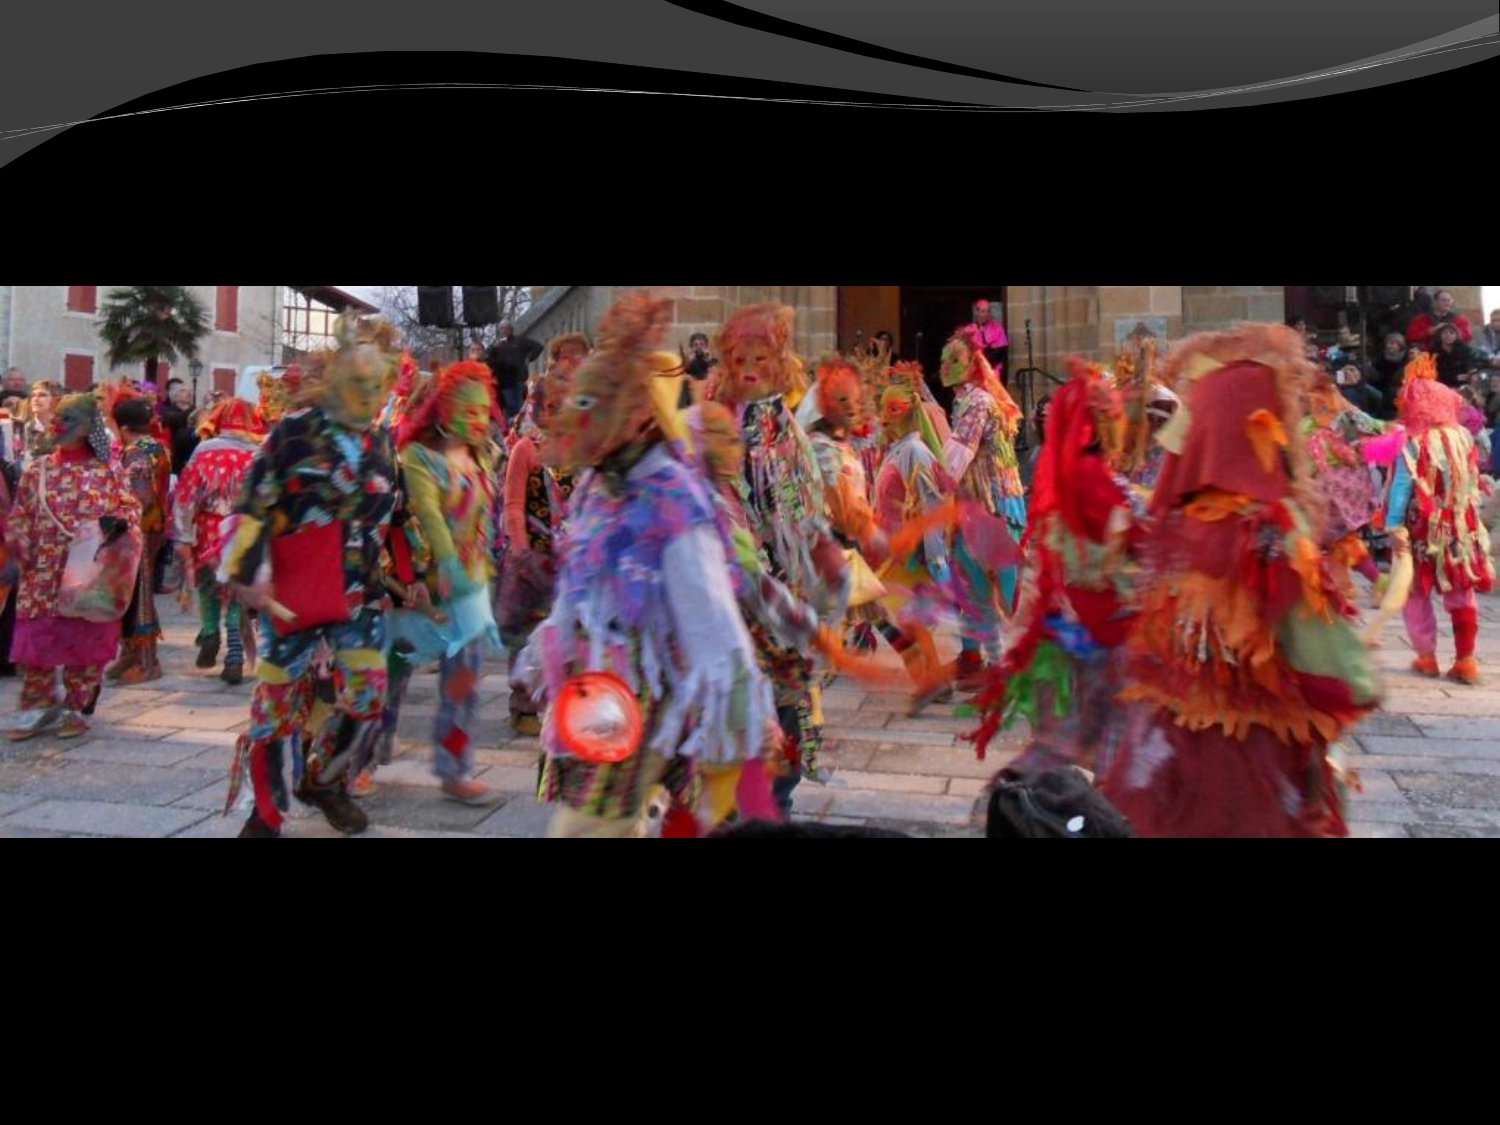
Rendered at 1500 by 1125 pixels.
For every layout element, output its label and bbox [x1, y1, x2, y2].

picture [0, 33, 1500, 140]
picture [0, 286, 1500, 838]
